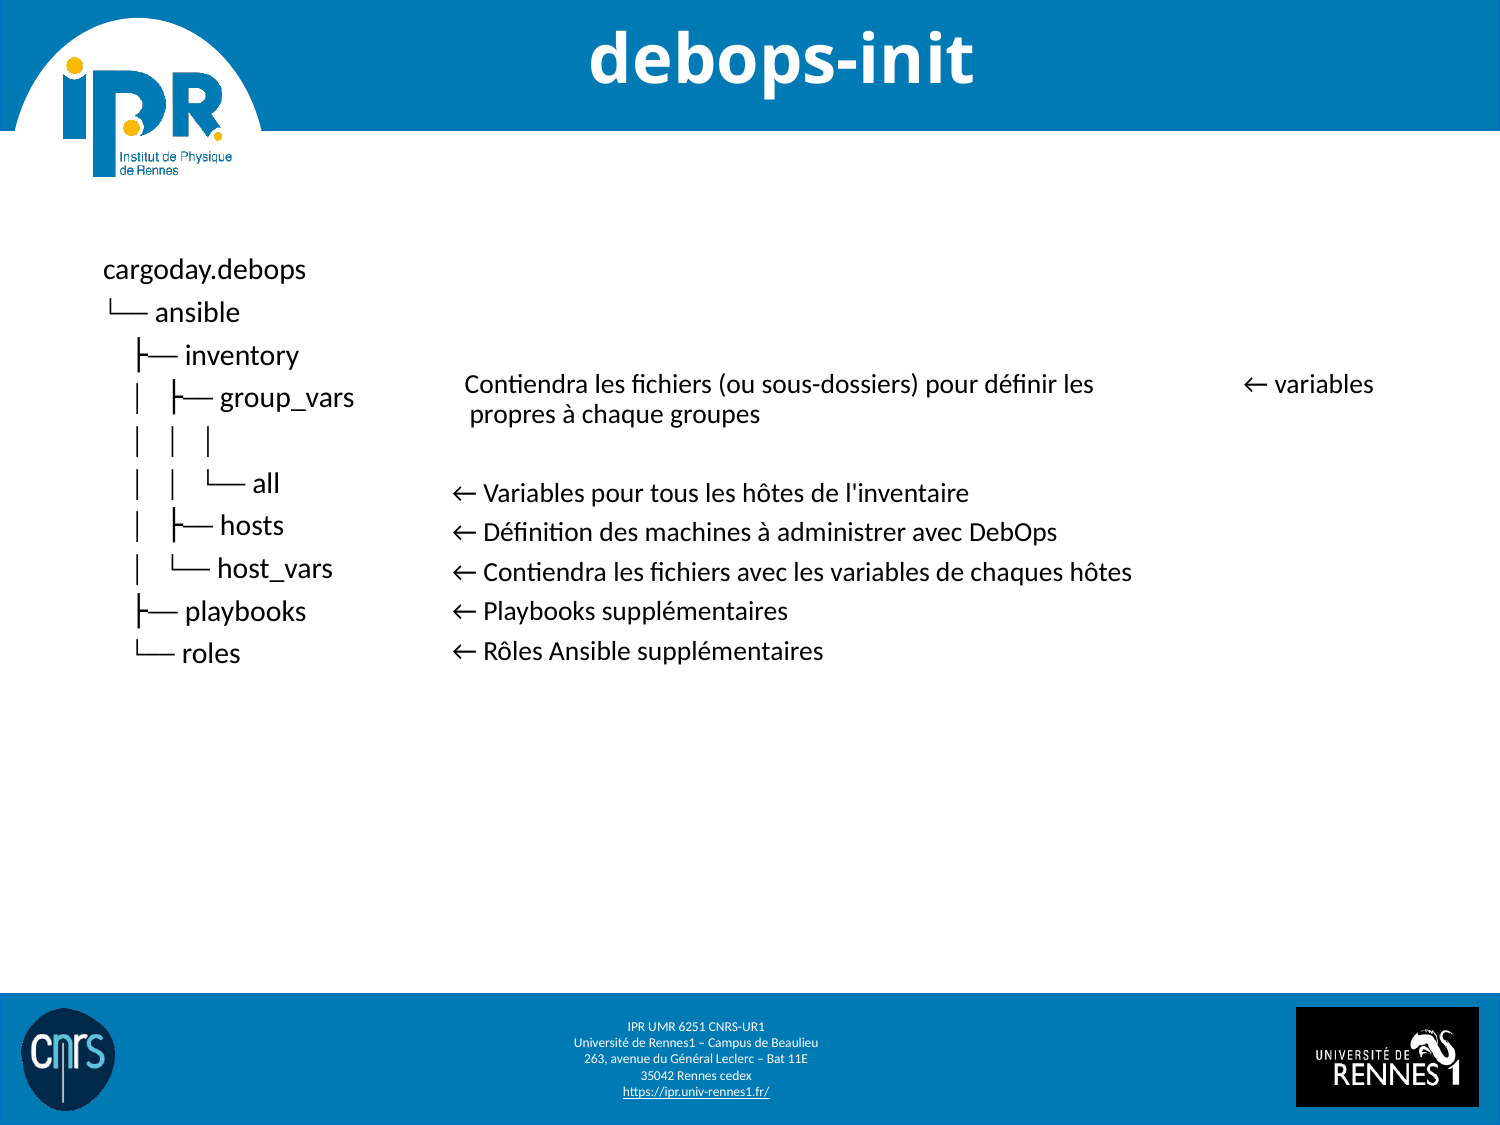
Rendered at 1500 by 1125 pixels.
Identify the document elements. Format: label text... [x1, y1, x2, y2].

picture [213, 110, 218, 121]
title debops-init [218, 0, 1347, 122]
list cargoday.debops └── ansible ├── inventory │ ├── group_vars │ │ │ │ │ └── all │ ├── hosts │ └── host_vars ├── playbooks └── roles [88, 200, 437, 680]
picture [1297, 1008, 1478, 1106]
picture [189, 89, 205, 103]
list Contiendra les fichiers (ou sous-dossiers) pour définir les ← variables propres à chaque groupes ← Variables pour tous les hôtes de l'inventaire ← Définition des machines à administrer avec DebOps ← Contiendra les fichiers avec les variables de chaques hôtes ← Playbooks supplémentaires ← Rôles Ansible supplémentaires [437, 200, 1477, 680]
picture [22, 1009, 114, 1110]
picture [63, 57, 232, 181]
